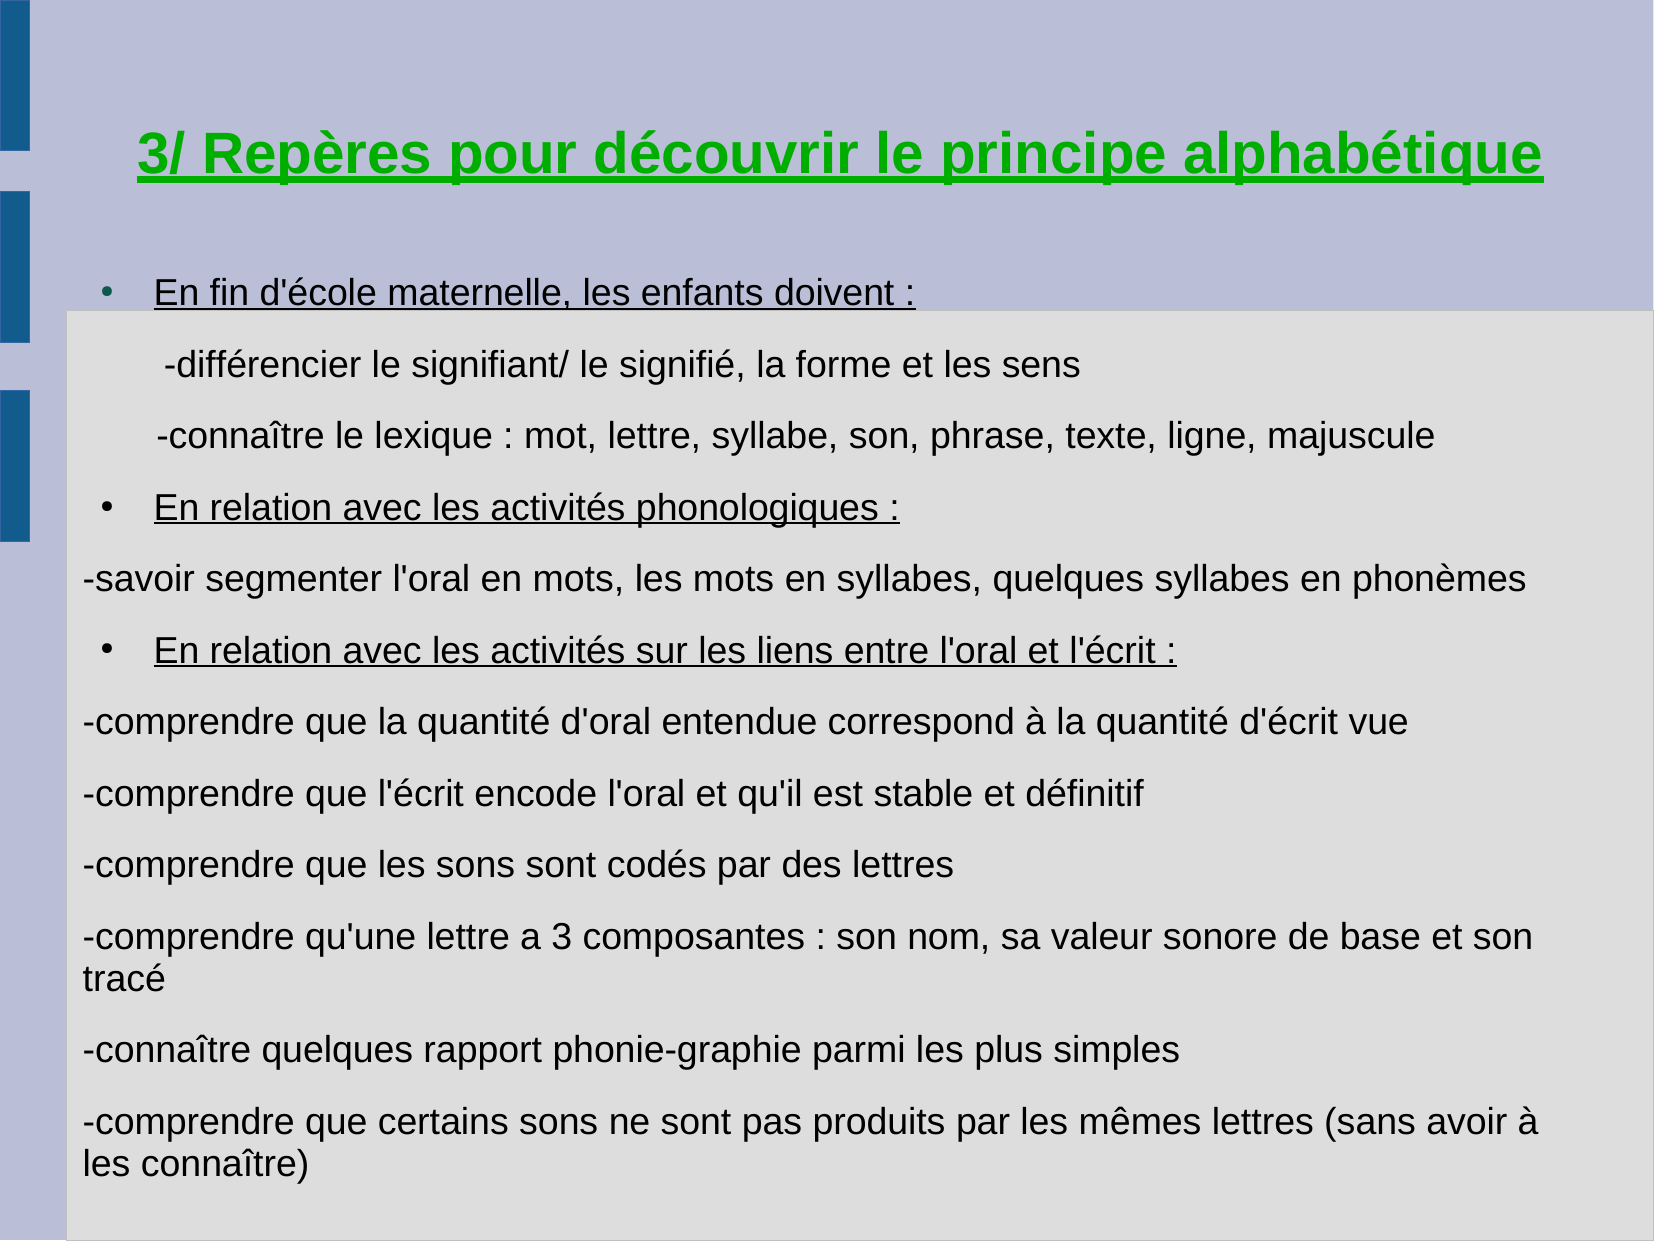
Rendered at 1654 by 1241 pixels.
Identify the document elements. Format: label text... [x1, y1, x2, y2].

list En fin d'école maternelle, les enfants doivent : -différencier le signifiant/ le signifié, la forme et les sens -connaître le lexique : mot, lettre, syllabe, son, phrase, texte, ligne, majuscule En relation avec les activités phonologiques : -savoir segmenter l'oral en mots, les mots en syllabes, quelques syllabes en phonèmes En relation avec les activités sur les liens entre l'oral et l'écrit : -comprendre que la quantité d'oral entendue correspond à la quantité d'écrit vue -comprendre que l'écrit encode l'oral et qu'il est stable et définitif -comprendre que les sons sont codés par des lettres -comprendre qu'une lettre a 3 composantes : son nom, sa valeur sonore de base et son tracé -connaître quelques rapport phonie-graphie parmi les plus simples -comprendre que certains sons ne sont pas produits par les mêmes lettres (sans avoir à les connaître) [82, 271, 1571, 1241]
title 3/ Repères pour découvrir le principe alphabétique [82, 49, 1571, 257]
